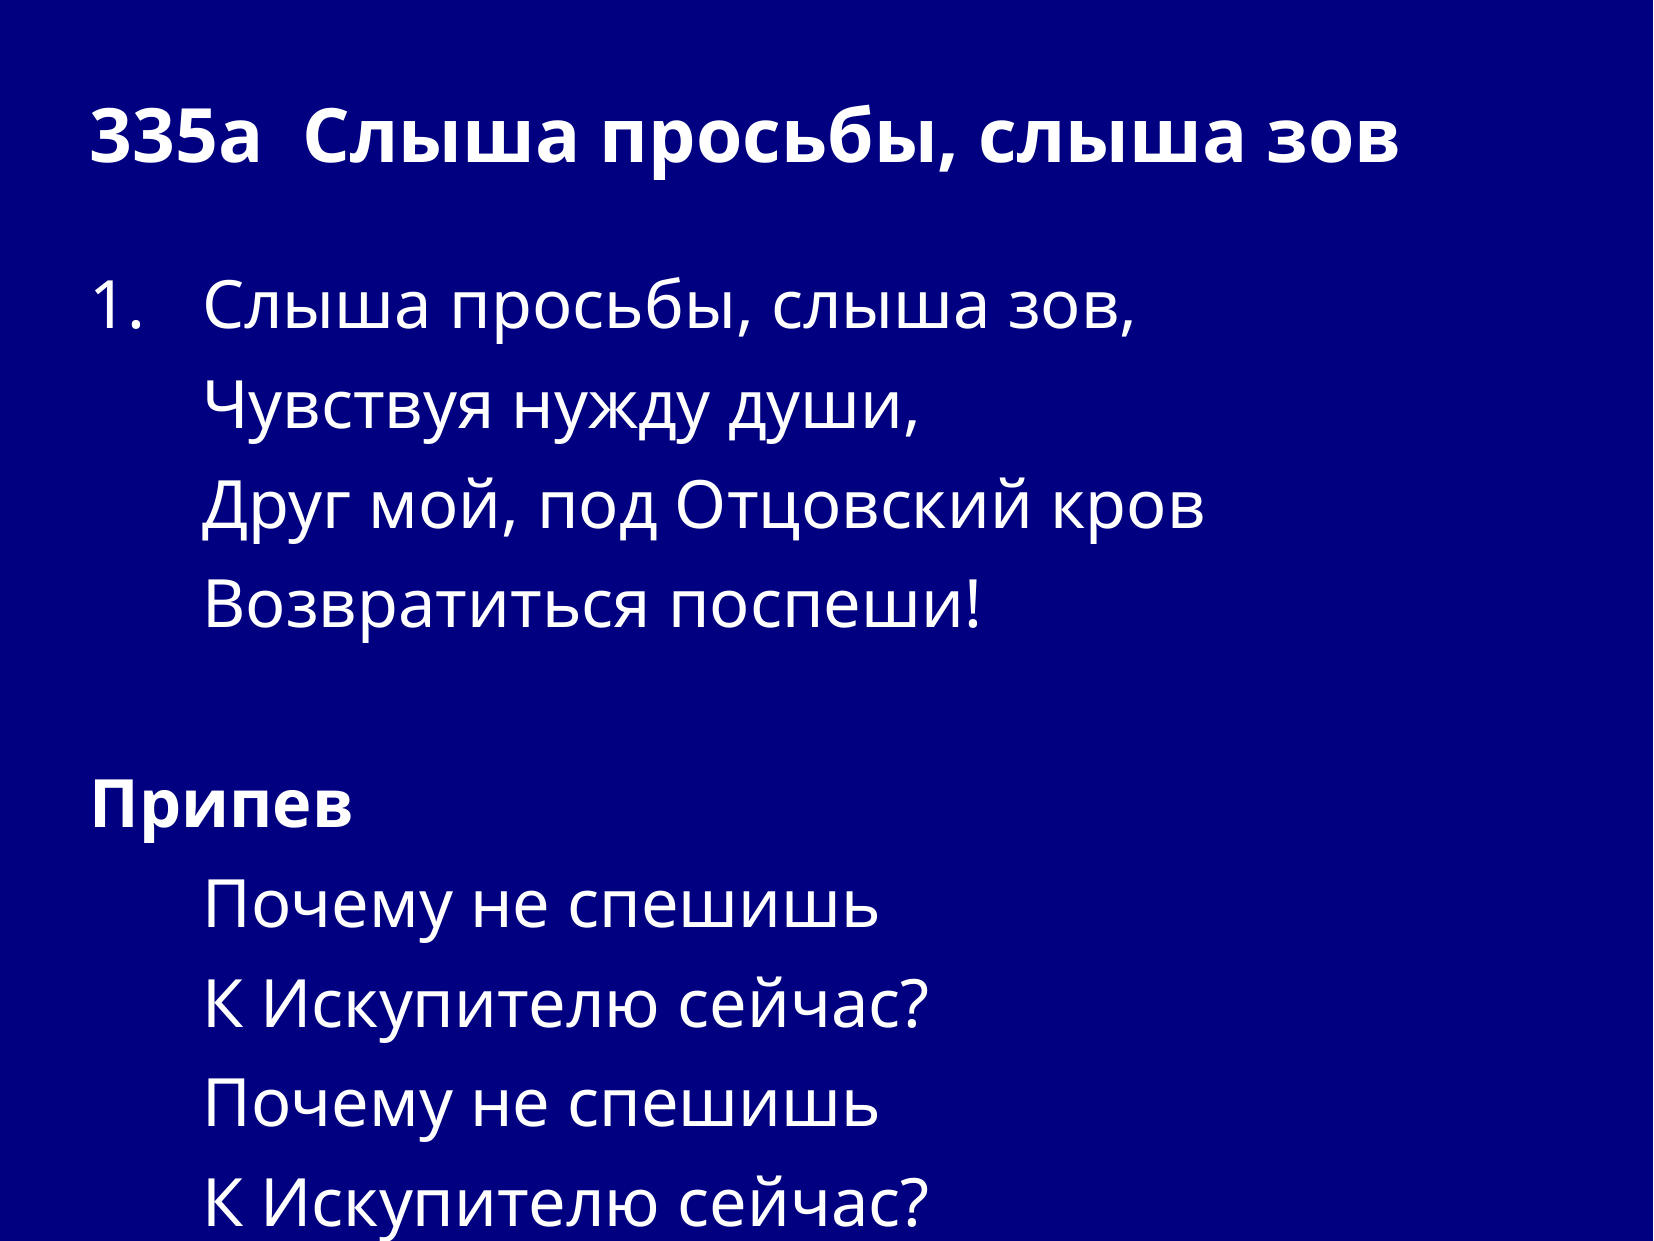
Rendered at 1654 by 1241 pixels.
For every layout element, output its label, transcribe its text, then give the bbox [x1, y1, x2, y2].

text_box 1. Слыша просьбы, слыша зов, Чувствуя нужду души, Друг мой, под Отцовский кров Возвратиться поспеши! Припев Почему не спешишь К Искупителю сейчас? Почему не спешишь К Искупителю сейчас? [75, 188, 1576, 1163]
text_box 335а Слыша просьбы, слыша зов [75, 75, 1653, 188]
